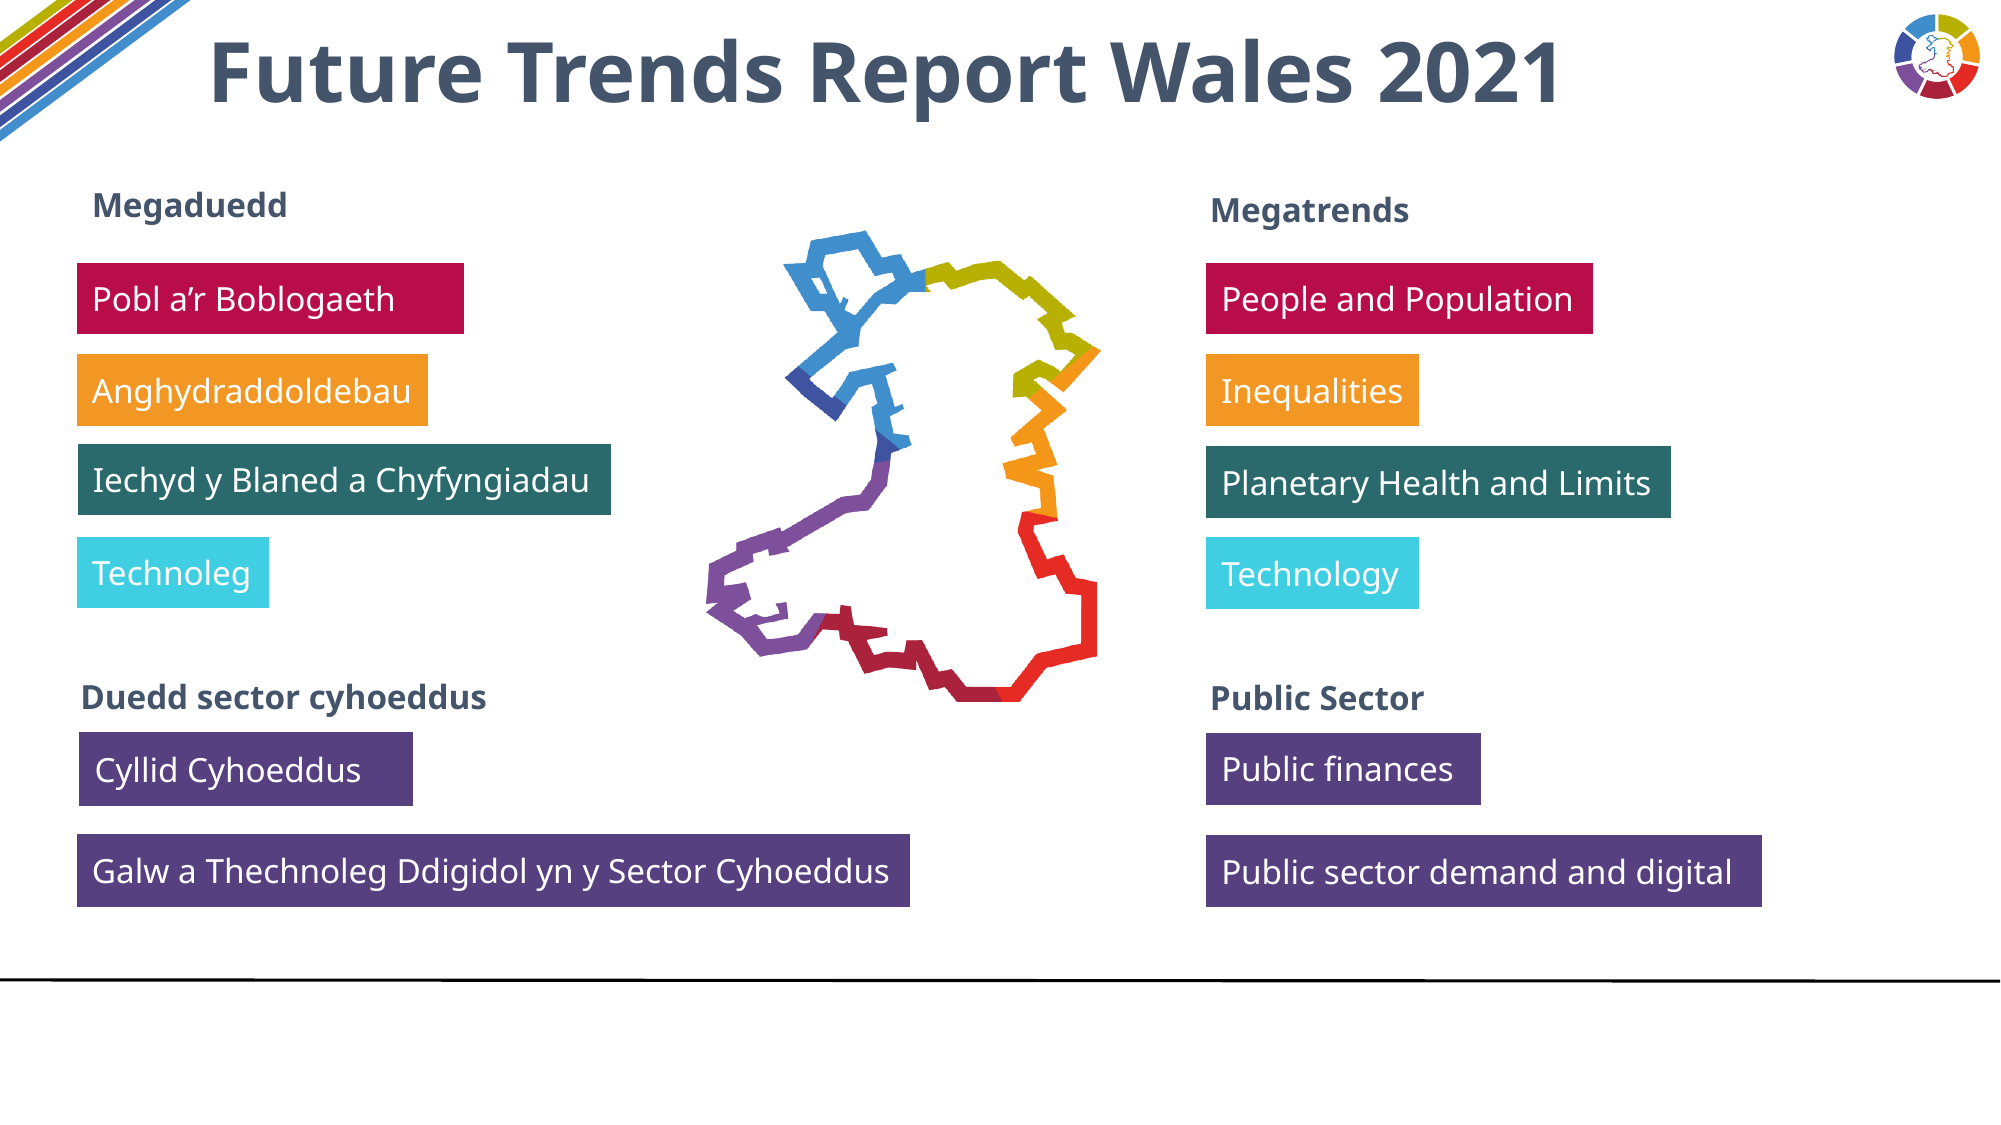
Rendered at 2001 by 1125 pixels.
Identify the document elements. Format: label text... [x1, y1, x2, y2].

text_box Inequalities [1206, 354, 1419, 426]
text_box Megaduedd [77, 168, 647, 240]
text_box Planetary Health and Limits [1206, 446, 1671, 518]
text_box Galw a Thechnoleg Ddigidol yn y Sector Cyhoeddus [77, 834, 910, 907]
text_box Cyllid Cyhoeddus [79, 732, 413, 806]
text_box Duedd sector cyhoeddus [65, 660, 883, 732]
text_box Anghydraddoldebau [77, 354, 428, 426]
text_box Iechyd y Blaned a Chyfyngiadau [78, 444, 611, 515]
picture [1894, 14, 1980, 99]
text_box Technology [1206, 537, 1419, 609]
text_box Future Trends Report Wales 2021 [193, 5, 1689, 127]
text_box People and Population [1206, 263, 1593, 334]
text_box Technoleg [77, 537, 269, 608]
text_box Public Sector [1195, 661, 1728, 733]
text_box Pobl a’r Boblogaeth [77, 263, 464, 334]
picture [705, 229, 1101, 702]
text_box Public sector demand and digital [1206, 835, 1762, 907]
text_box Megatrends [1195, 173, 1566, 245]
text_box Public finances [1206, 733, 1481, 805]
